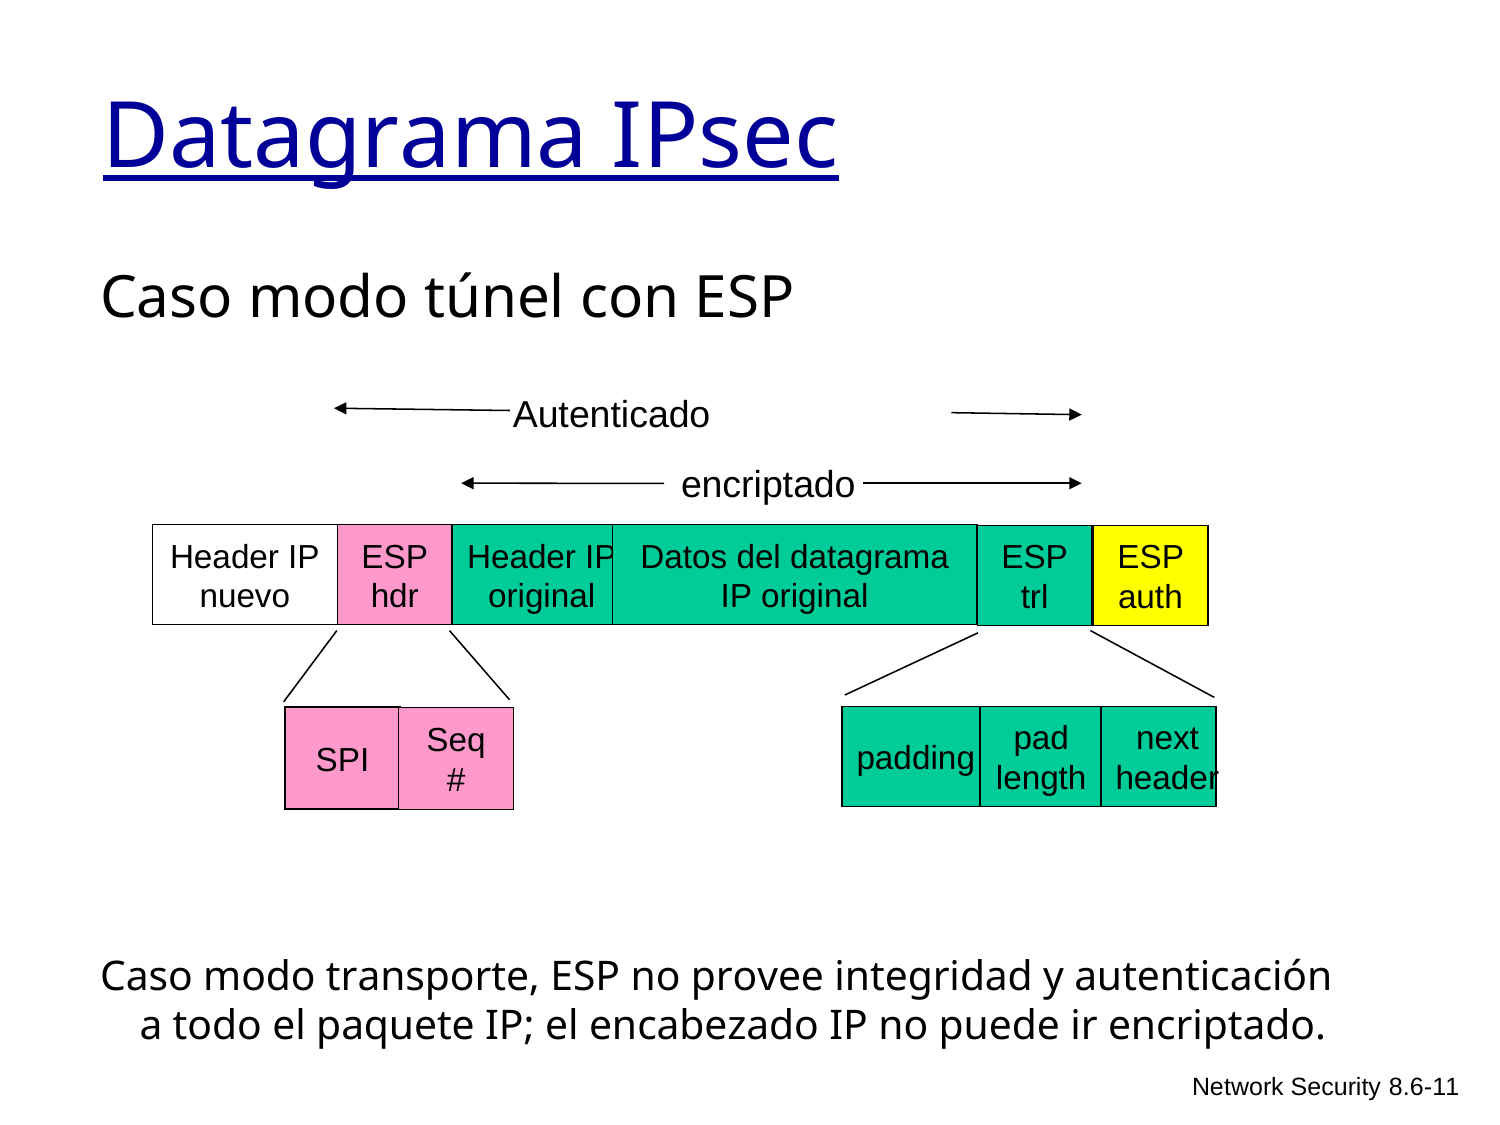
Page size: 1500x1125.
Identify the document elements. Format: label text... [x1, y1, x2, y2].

list Caso modo transporte, ESP no provee integridad y autenticación a todo el paquete IP; el encabezado IP no puede ir encriptado. [85, 942, 1361, 1069]
text_box ESP trl [977, 525, 1093, 626]
text_box Autenticado [498, 382, 726, 443]
text_box ESP auth [1093, 525, 1208, 626]
text_box SPI [285, 706, 400, 809]
title Datagrama IPsec [87, 37, 1363, 225]
text_box padding [841, 706, 980, 807]
text_box next header [1100, 706, 1217, 807]
text_box pad length [980, 706, 1100, 807]
text_box ESP hdr [337, 524, 452, 625]
text_box Seq # [398, 707, 514, 810]
text_box Network Security [762, 1062, 1397, 1114]
text_box encriptado [666, 452, 871, 514]
text_box Datos del datagrama IP original [612, 524, 978, 625]
text_box Header IP nuevo [152, 524, 337, 625]
list Caso modo túnel con ESP [85, 251, 1361, 378]
text_box Header IP original [452, 524, 612, 625]
